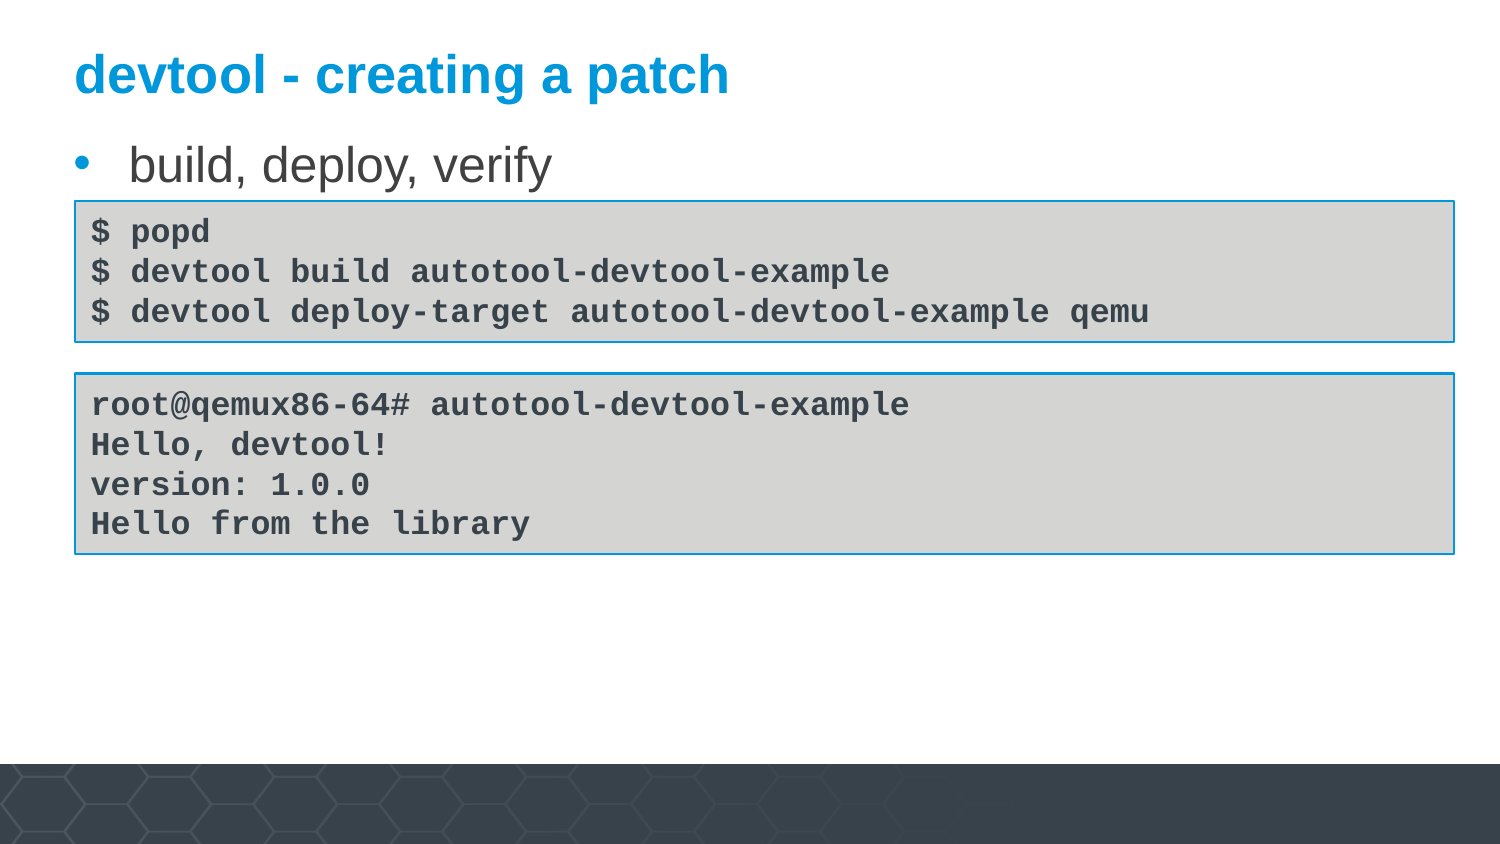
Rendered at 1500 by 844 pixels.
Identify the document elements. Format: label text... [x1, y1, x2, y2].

text_box root@qemux86-64# autotool-devtool-example Hello, devtool! version: 1.0.0 Hello from the library [74, 373, 1455, 555]
text_box build, deploy, verify [72, 132, 1422, 259]
text_box $ popd $ devtool build autotool-devtool-example $ devtool deploy-target autotool-devtool-example qemu [74, 200, 1455, 342]
picture [0, 0, 1500, 844]
text_box devtool - creating a patch [74, 50, 1424, 159]
